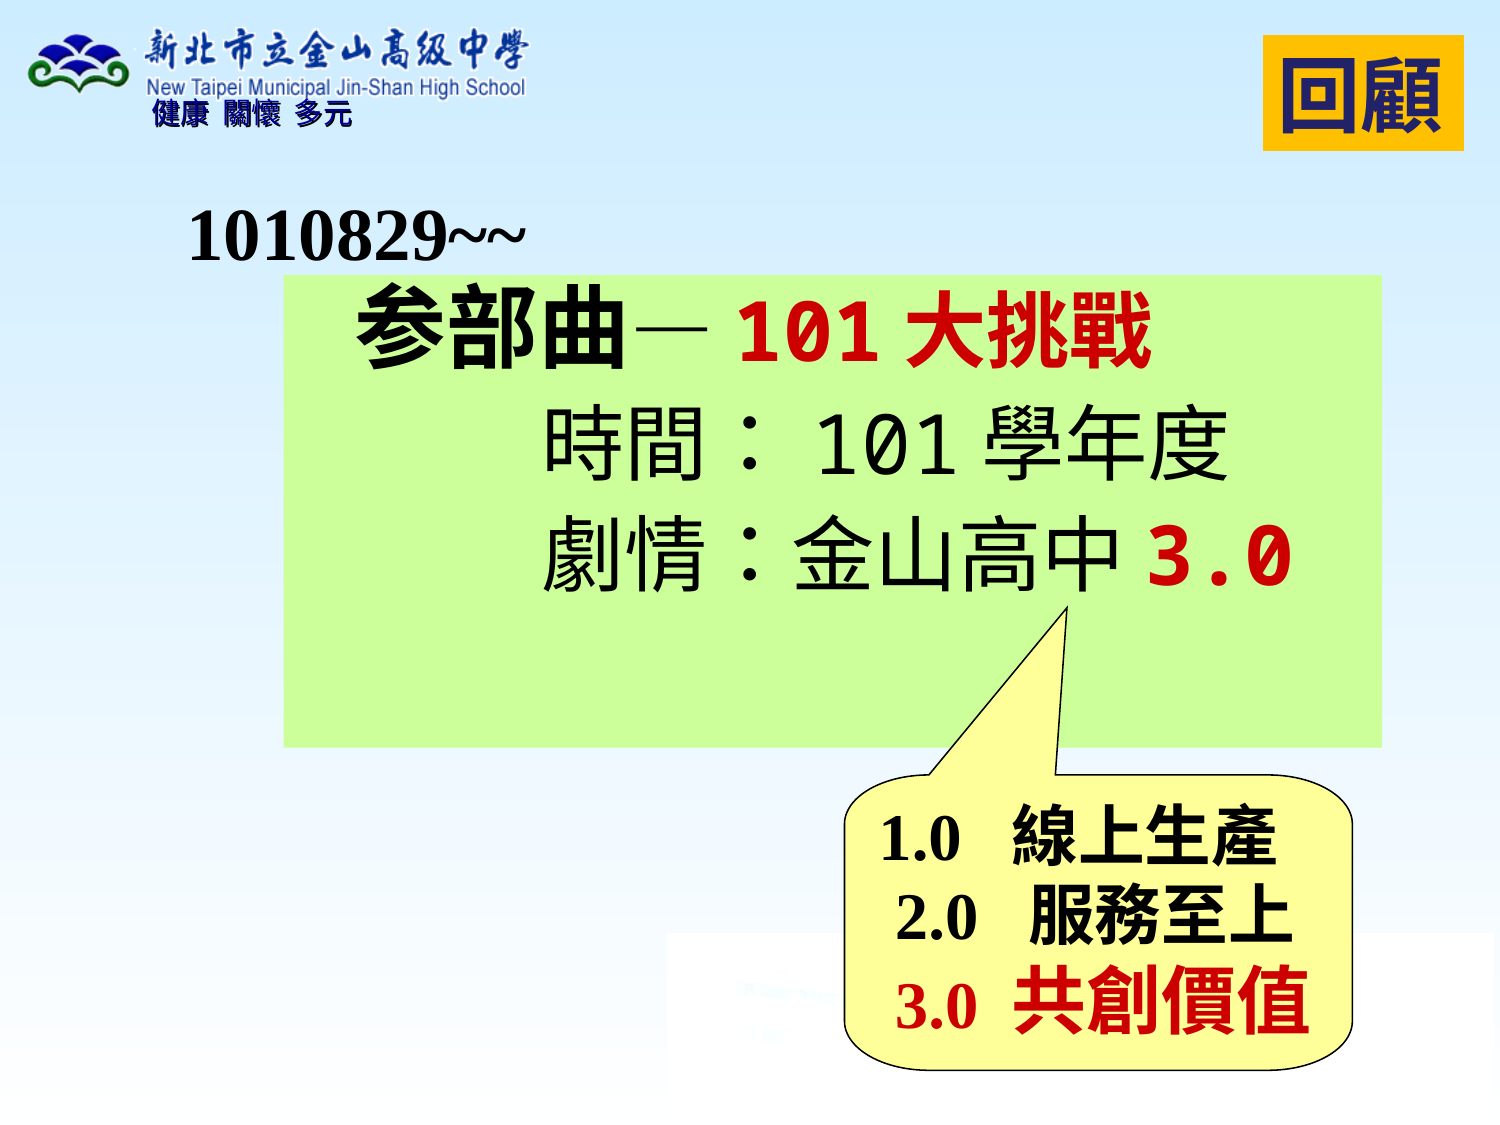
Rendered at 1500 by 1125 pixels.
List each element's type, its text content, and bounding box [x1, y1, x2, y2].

list 参部曲—101大挑戰 時間：101學年度 劇情：金山高中3.0 [283, 275, 1383, 748]
text_box [1074, 1024, 1426, 1103]
text_box 回顧 [1263, 35, 1464, 151]
text_box 1010829~~ [171, 178, 542, 283]
text_box 1.0 線上生產 2.0 服務至上 3.0 共創價值 [844, 607, 1353, 1071]
